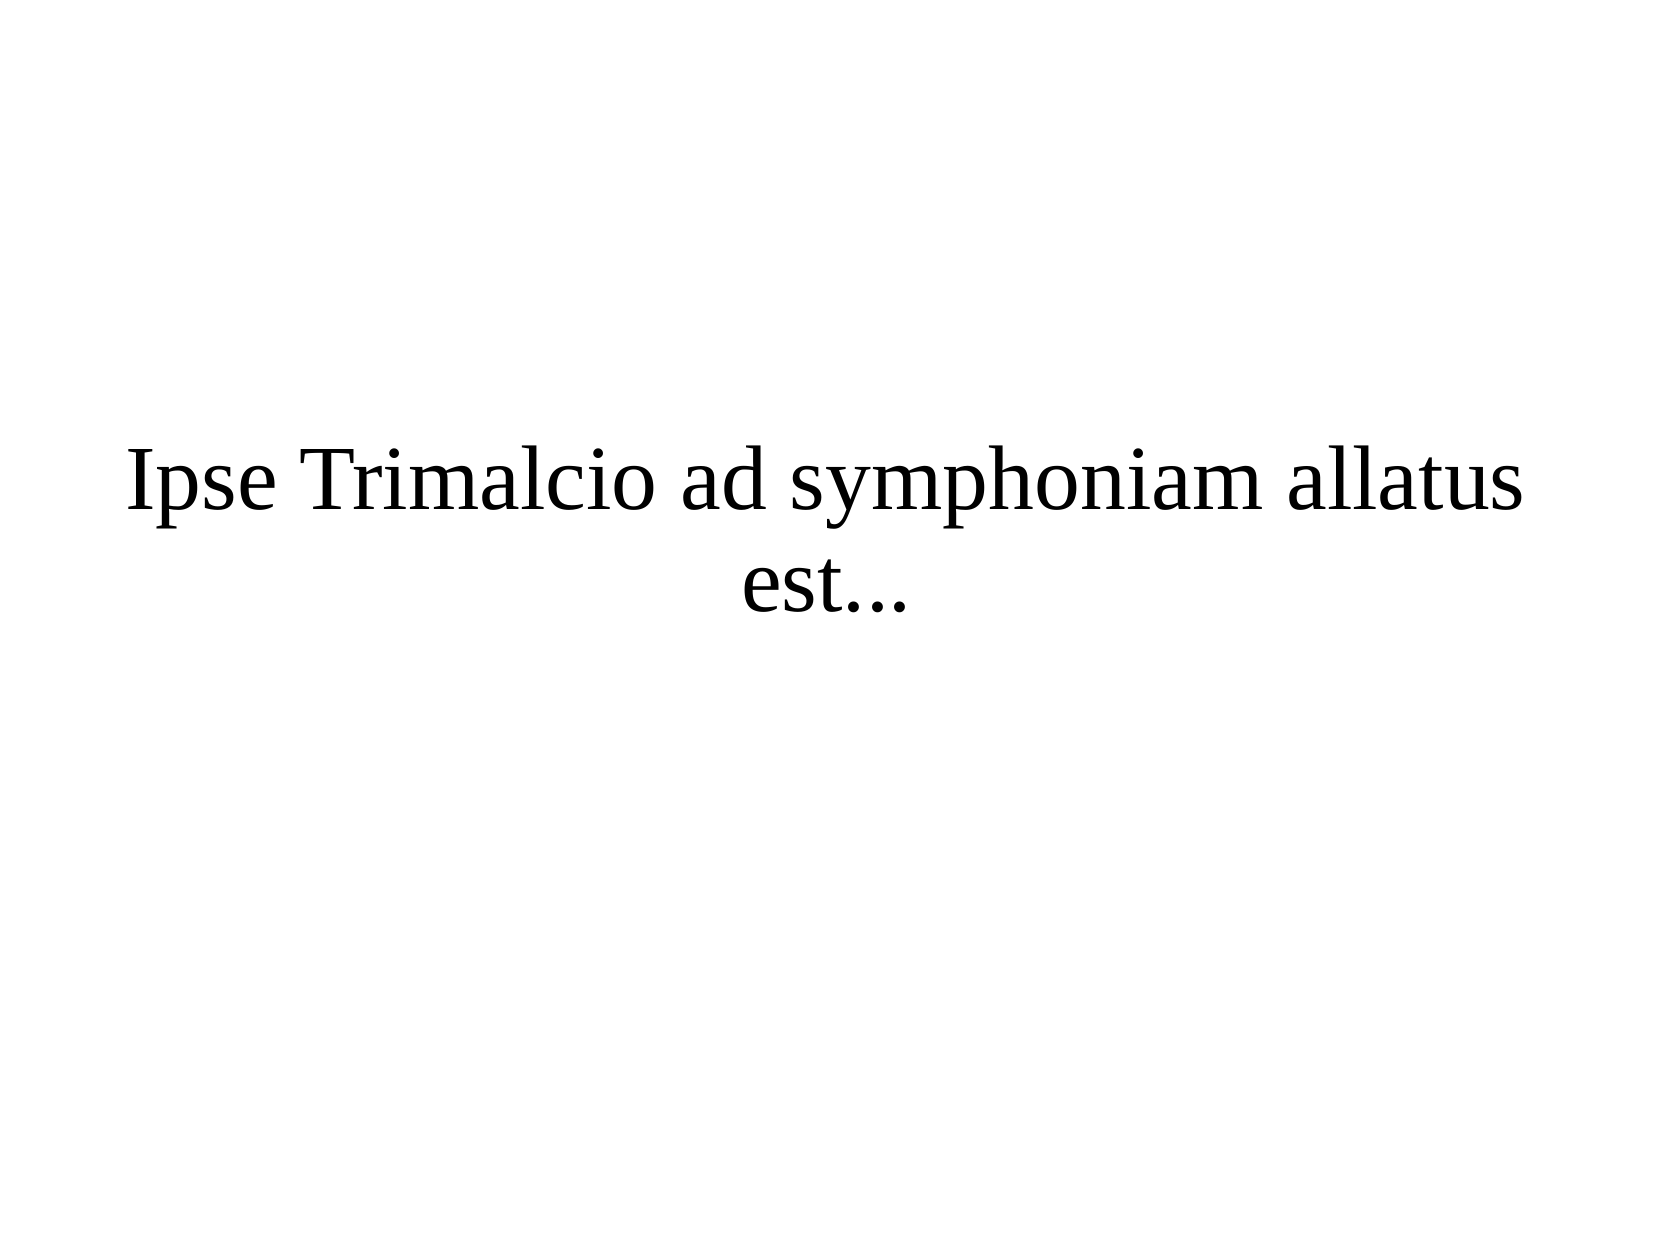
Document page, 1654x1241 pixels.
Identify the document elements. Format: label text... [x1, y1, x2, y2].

subtitle Ipse Trimalcio ad symphoniam allatus est... [82, 49, 1571, 1010]
